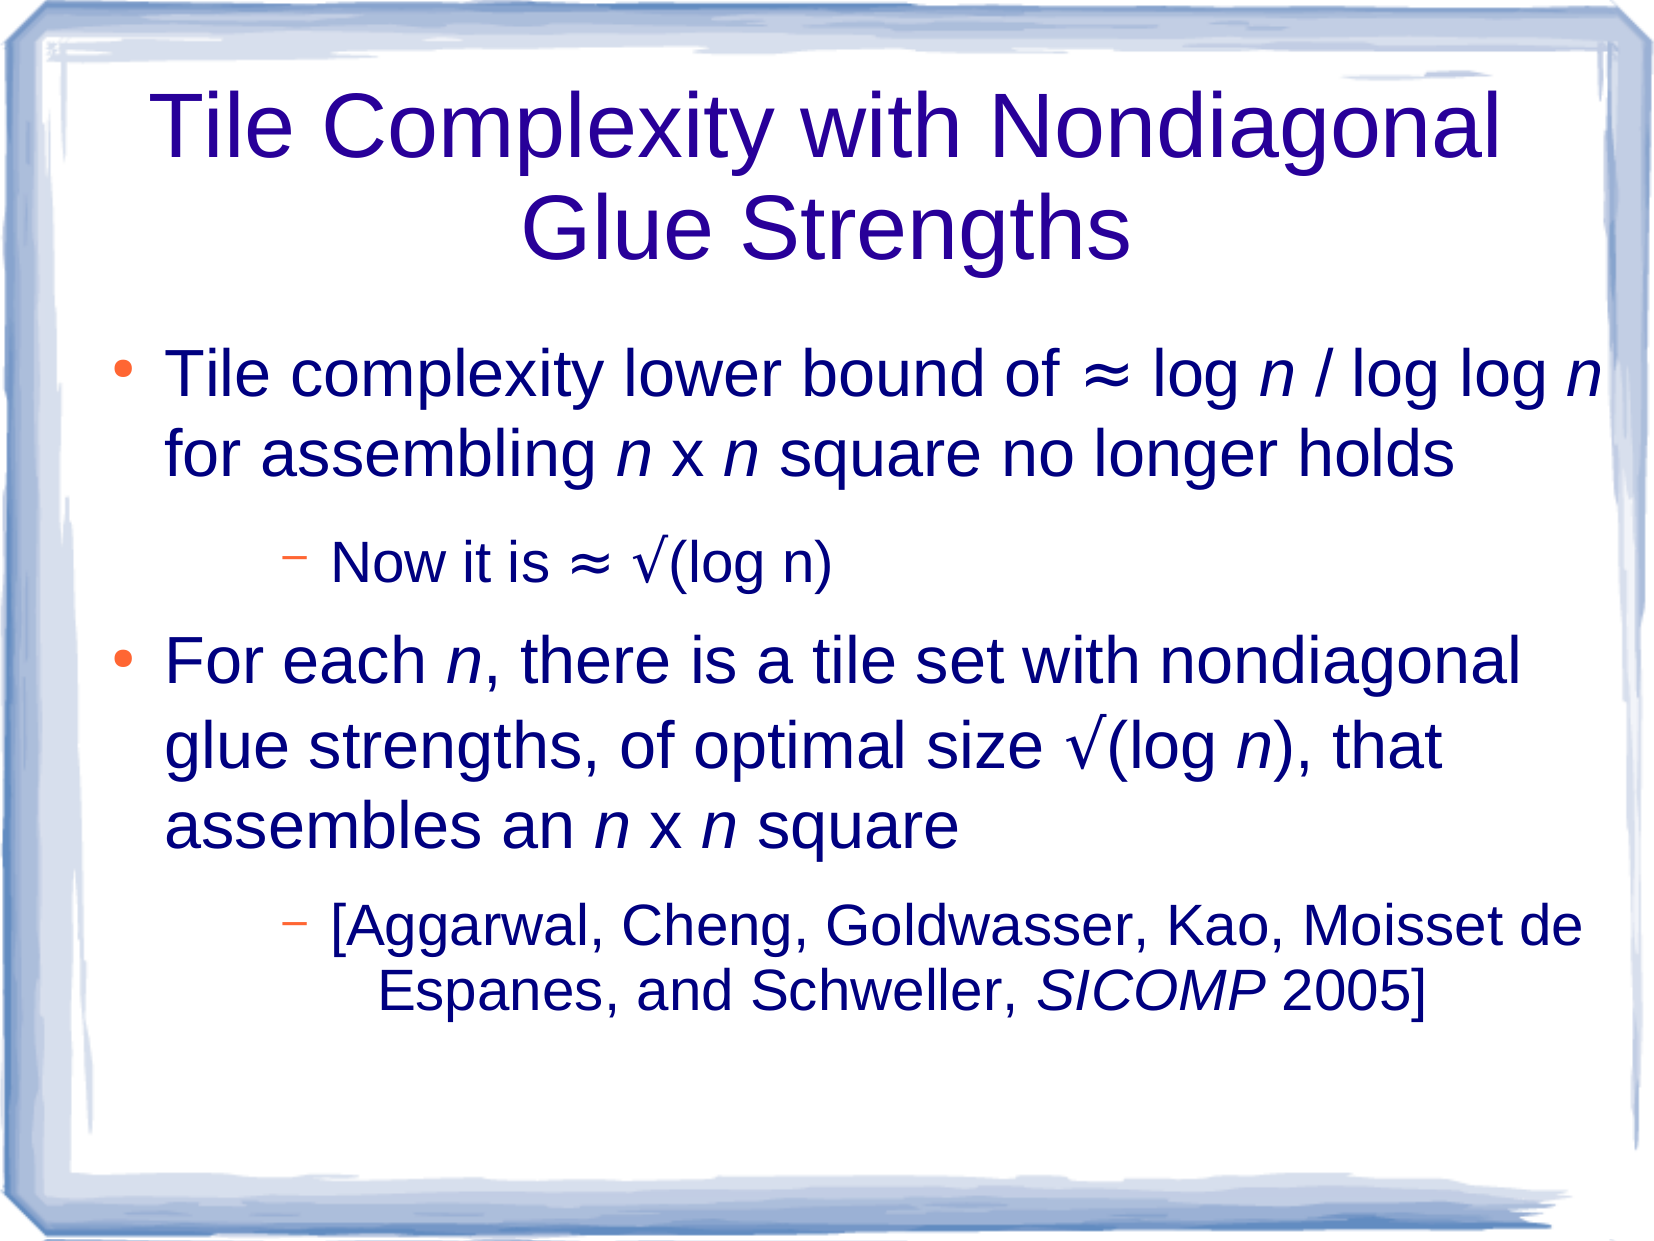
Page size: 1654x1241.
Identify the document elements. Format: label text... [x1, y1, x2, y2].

list Tile complexity lower bound of ≈ log n / log log n for assembling n x n square no longer holds Now it is ≈ √(log n) For each n, there is a tile set with nondiagonal glue strengths, of optimal size √(log n), that assembles an n x n square [Aggarwal, Cheng, Goldwasser, Kao, Moisset de Espanes, and Schweller, SICOMP 2005] [93, 324, 1613, 1144]
title Tile Complexity with Nondiagonal Glue Strengths [82, 73, 1571, 281]
picture [0, 0, 1654, 1241]
